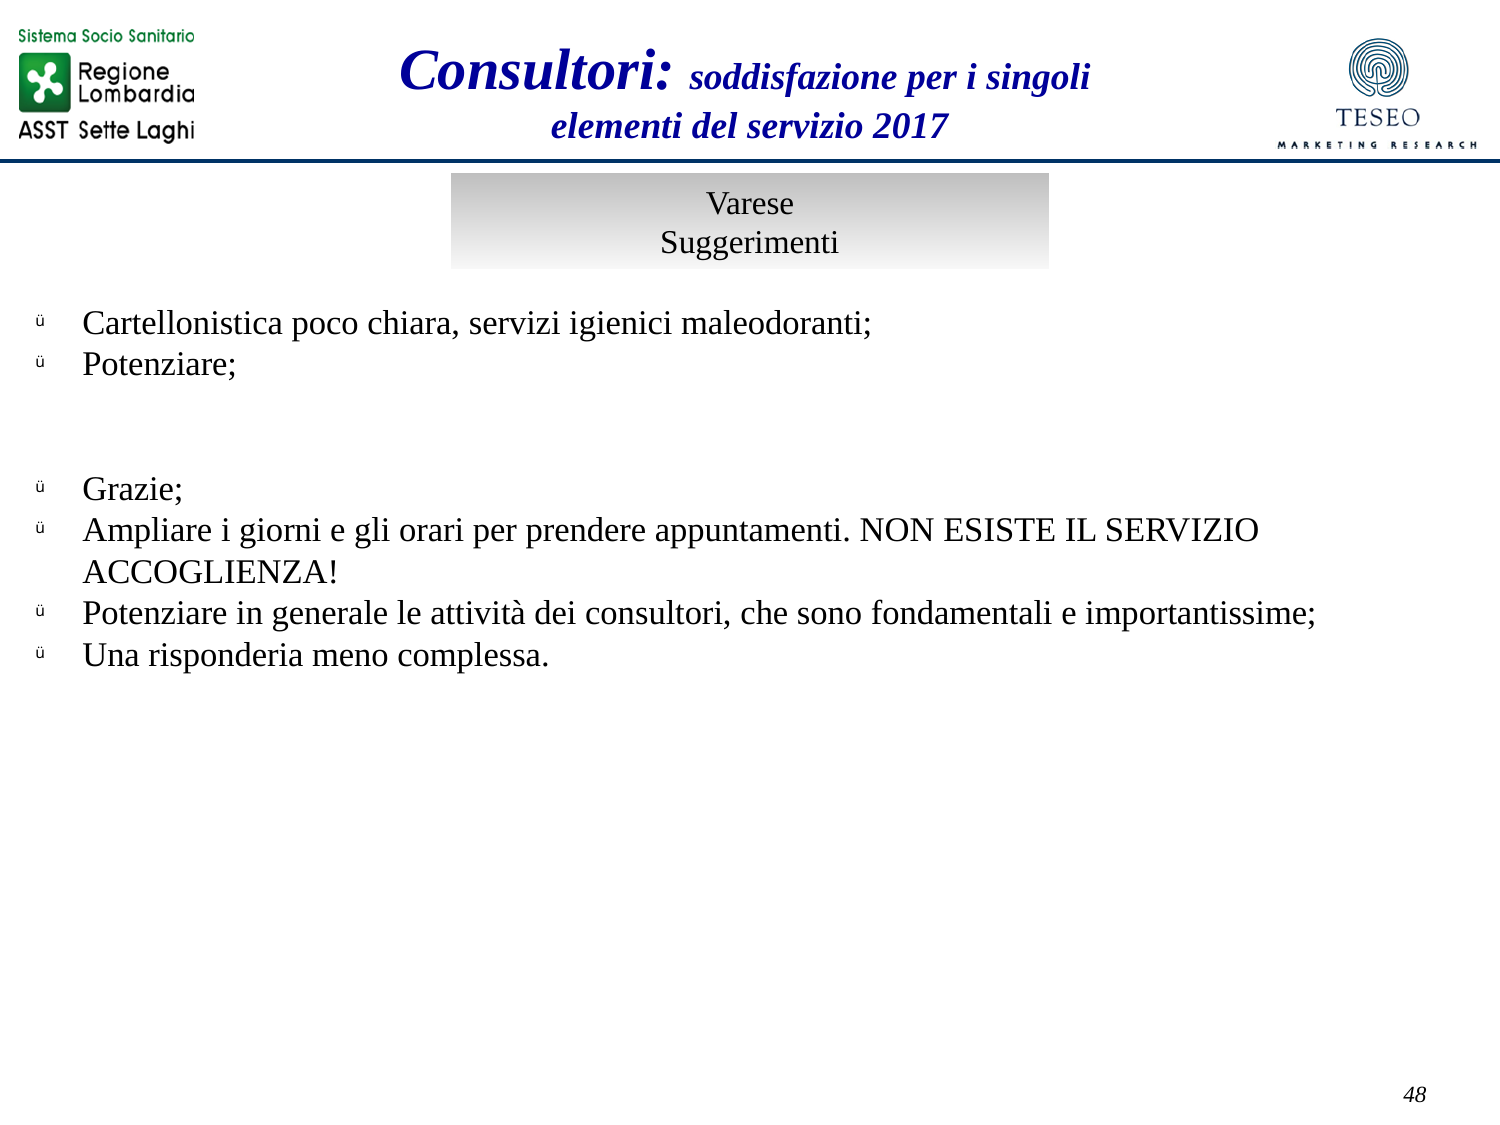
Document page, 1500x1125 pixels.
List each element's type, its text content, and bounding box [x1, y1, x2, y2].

text_box Consultori: soddisfazione per i singoli elementi del servizio 2017 [206, 25, 1294, 151]
picture [1294, 30, 1481, 149]
text_box Cartellonistica poco chiara, servizi igienici maleodoranti; Potenziare; Grazie; Ampliare i giorni e gli orari per prendere appuntamenti. NON ESISTE IL SERVIZIO ACCOGLIENZA! Potenziare in generale le attività dei consultori, che sono fondamentali e importantissime; Una risponderia meno complessa. [20, 292, 1480, 681]
text_box Varese Suggerimenti [451, 173, 1049, 269]
picture [19, 26, 194, 148]
